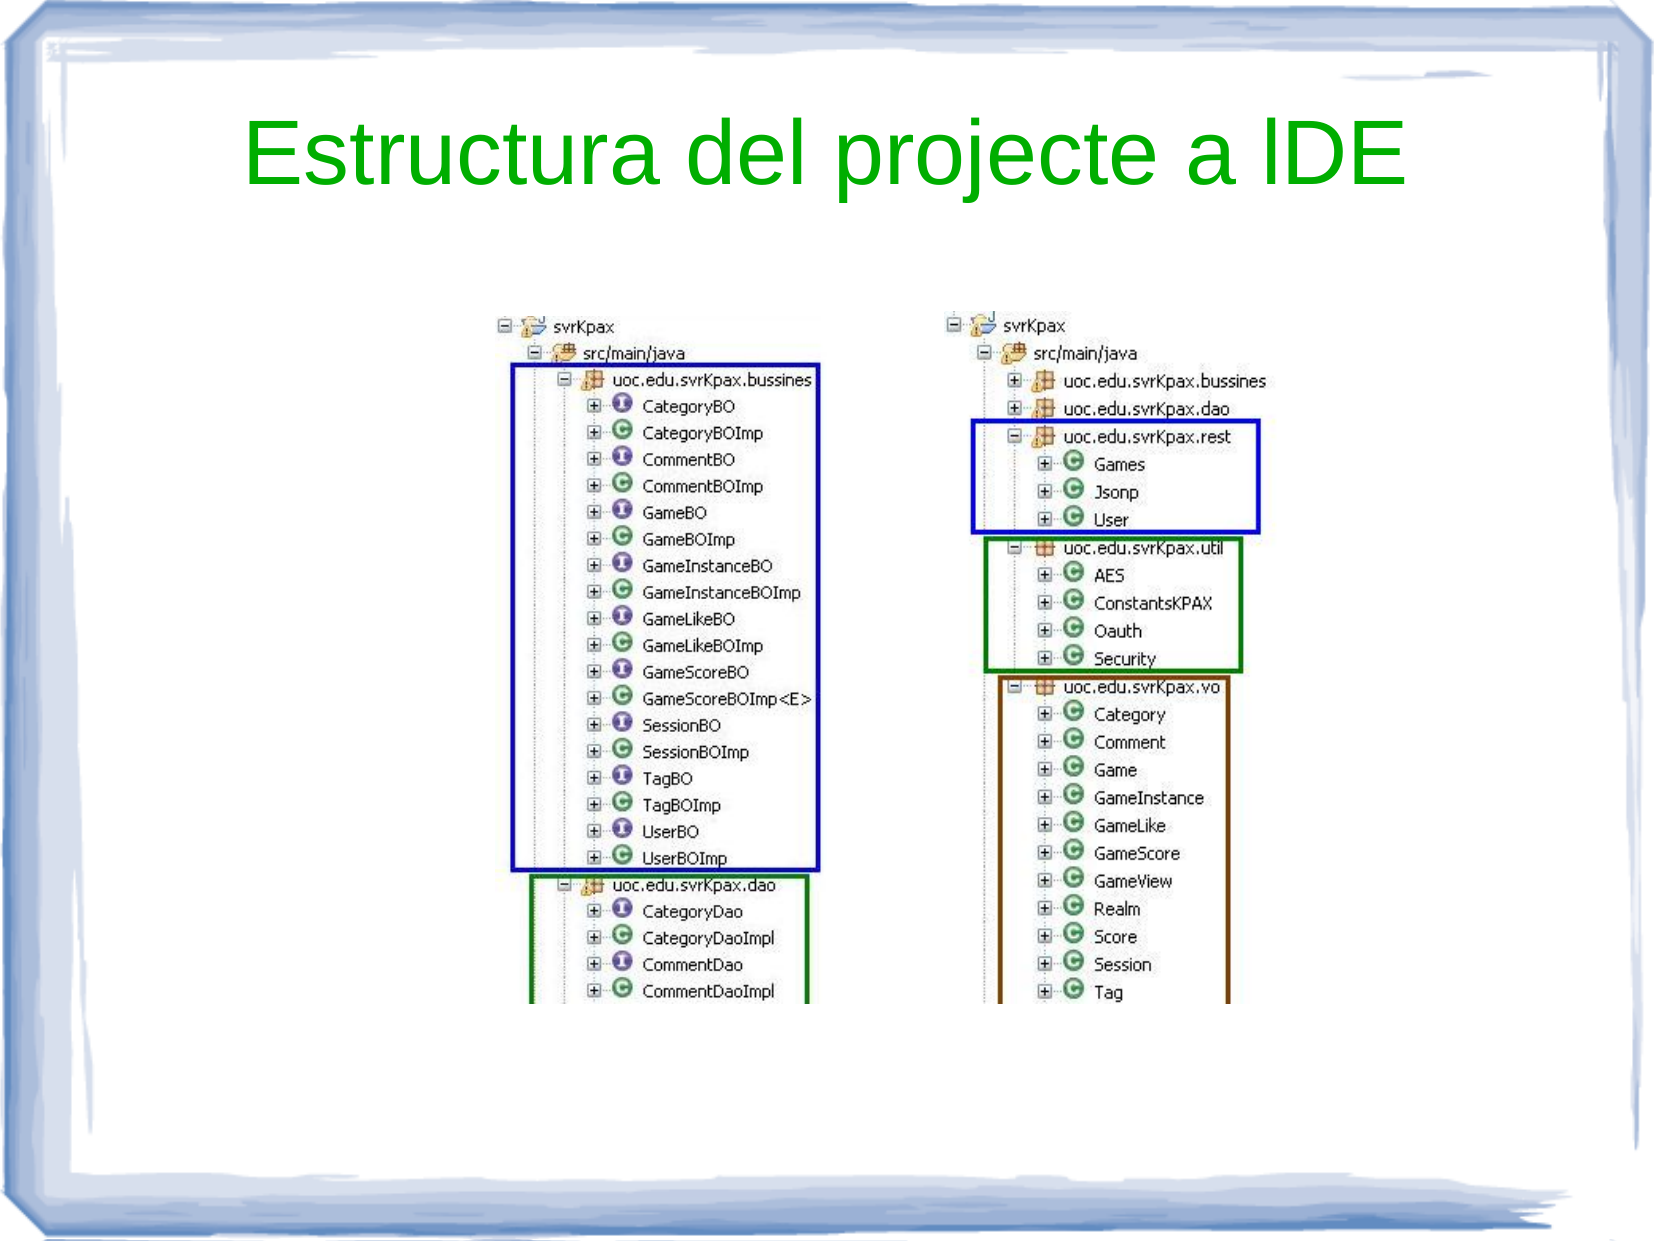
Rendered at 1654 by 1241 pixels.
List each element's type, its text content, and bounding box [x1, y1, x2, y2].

picture [0, 0, 1654, 1241]
title Estructura del projecte a lDE [82, 56, 1571, 250]
